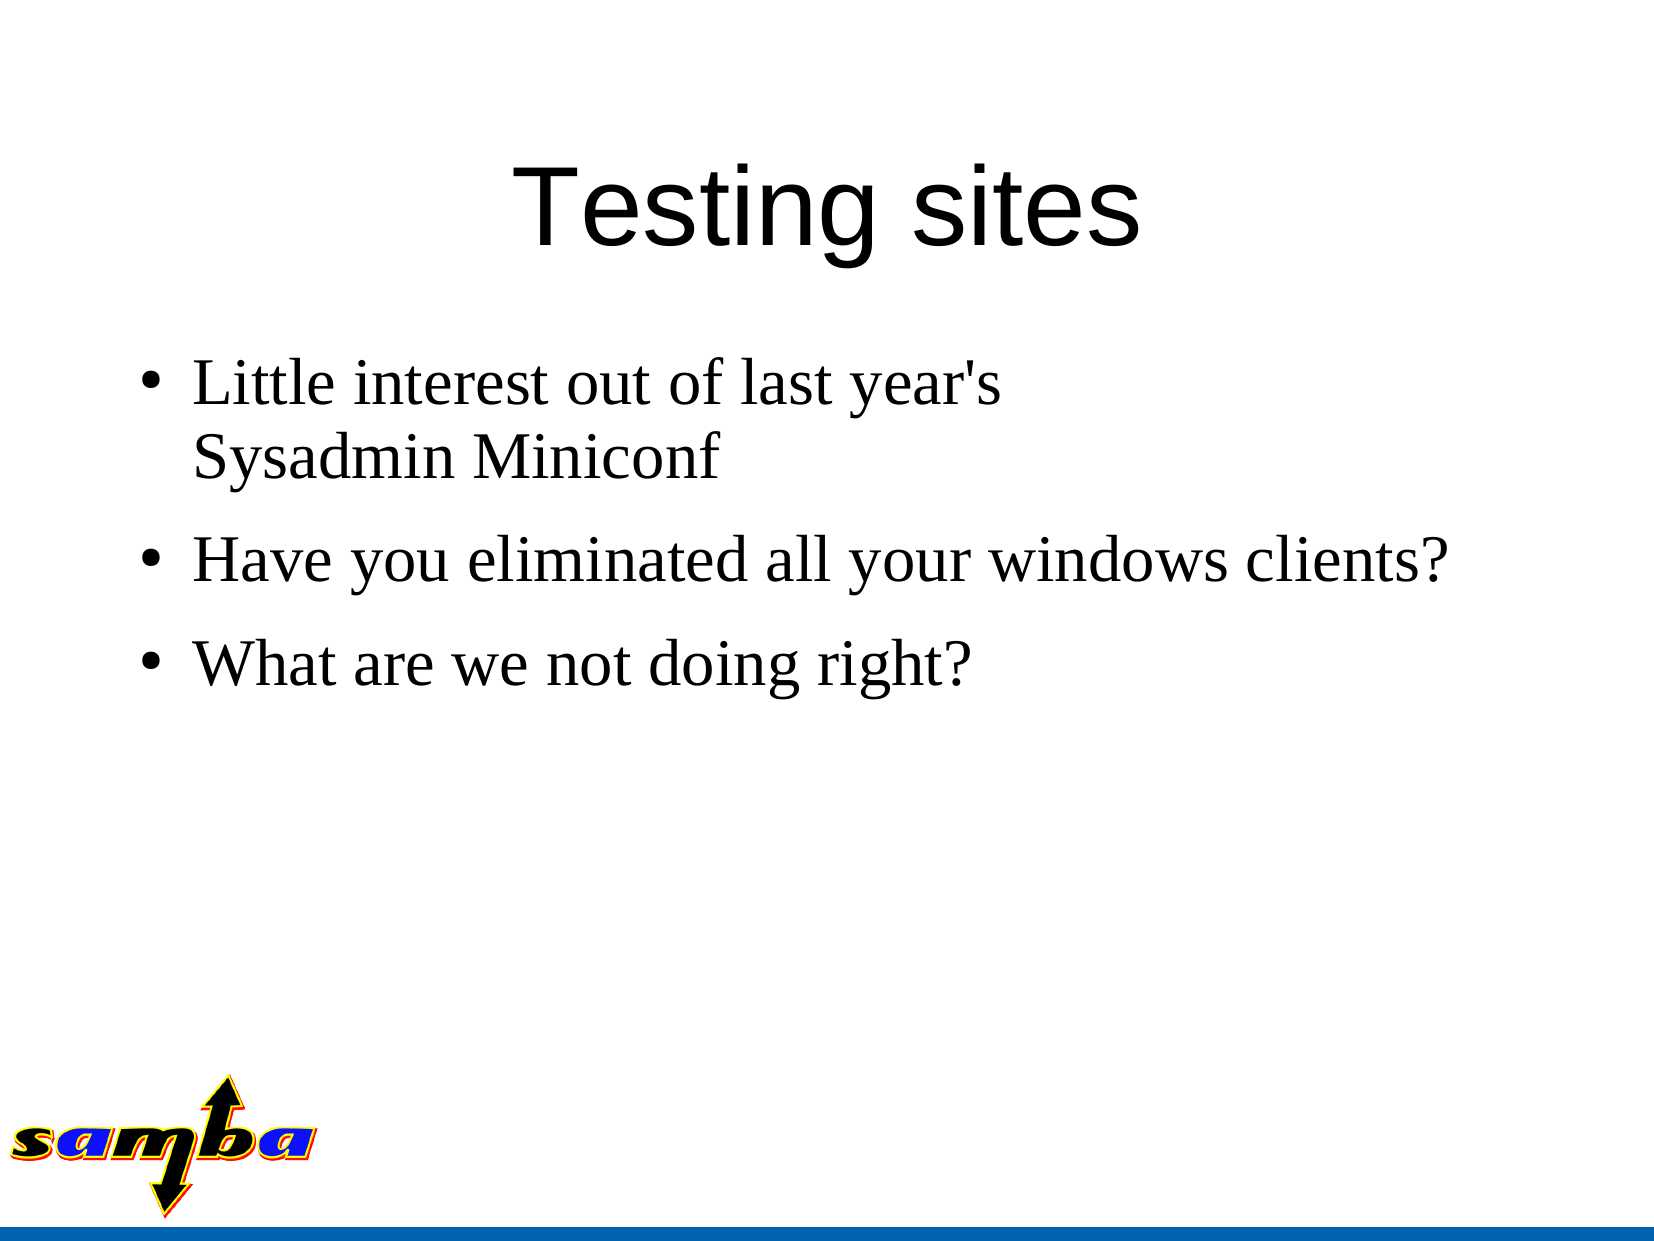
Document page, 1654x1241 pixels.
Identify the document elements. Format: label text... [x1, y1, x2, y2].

title Testing sites [121, 110, 1534, 303]
picture [9, 1074, 319, 1219]
list Little interest out of last year's Sysadmin Miniconf Have you eliminated all your windows clients? What are we not doing right? [121, 344, 1534, 1112]
